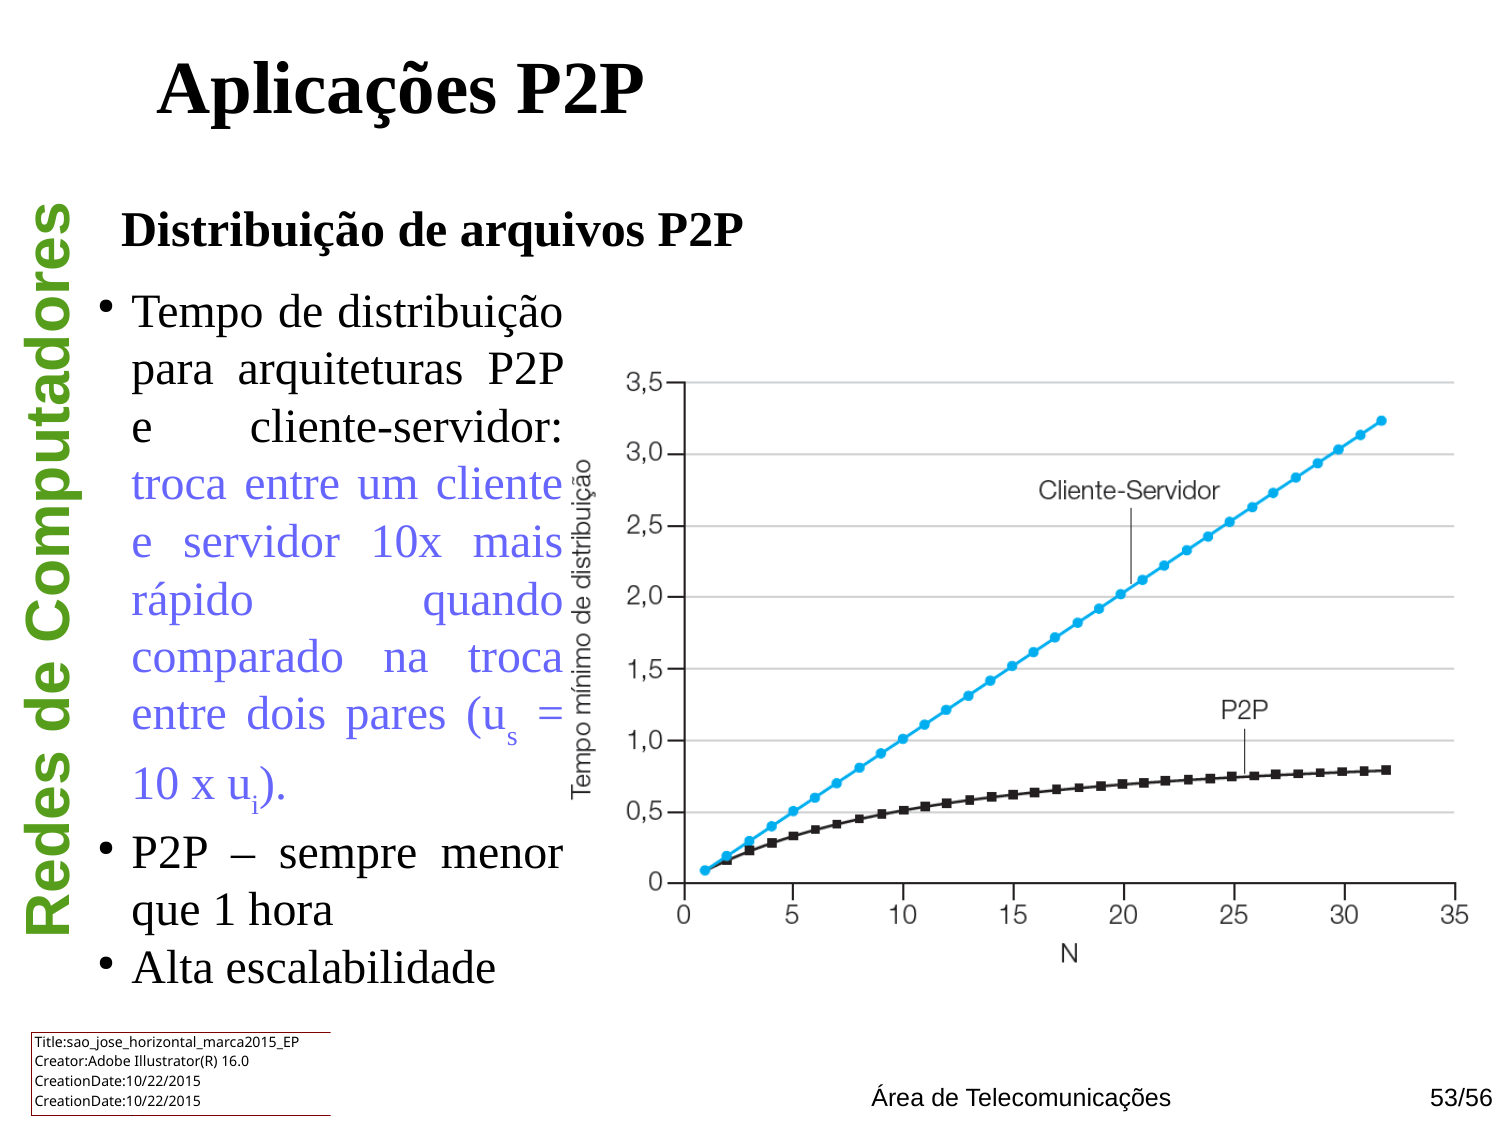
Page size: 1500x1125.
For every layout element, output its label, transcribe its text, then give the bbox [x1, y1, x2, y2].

text_box Distribuição de arquivos P2P [106, 188, 1459, 343]
text_box Tempo de distribuição para arquiteturas P2P e cliente-servidor: troca entre um cliente e servidor 10x mais rápido quando comparado na troca entre dois pares (us = 10 x ui). P2P – sempre menor que 1 hora Alta escalabilidade [82, 271, 579, 1047]
picture [579, 360, 1481, 970]
text_box Aplicações P2P [141, 30, 1323, 189]
